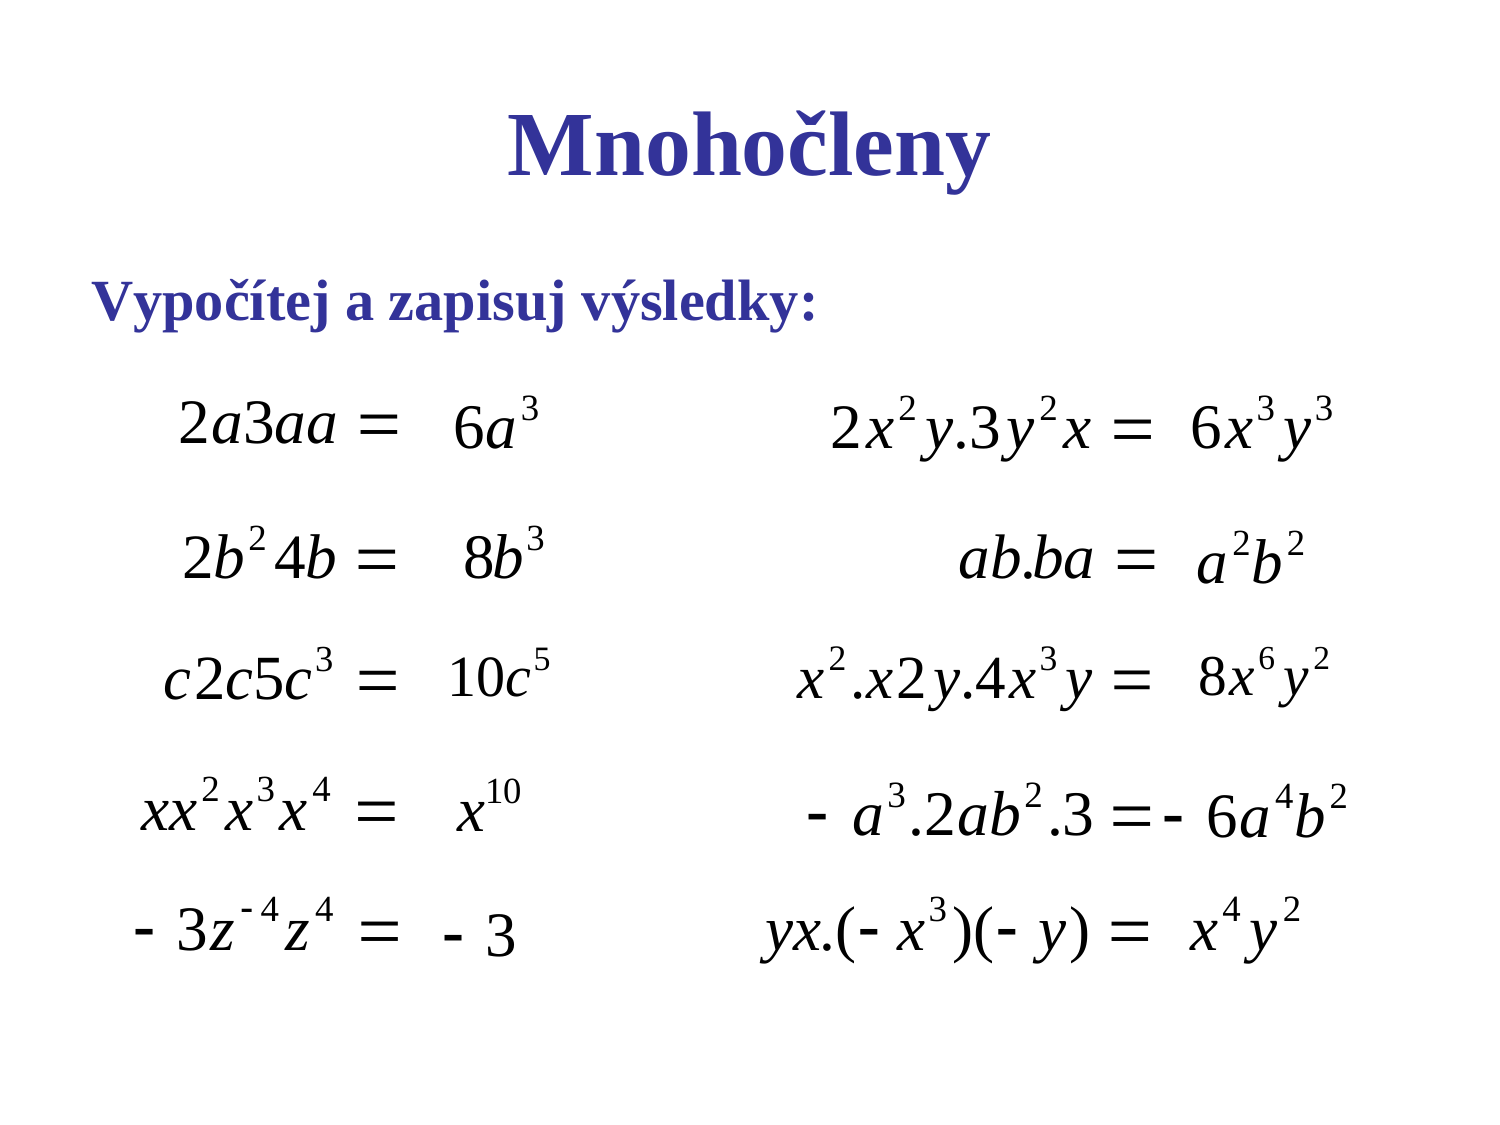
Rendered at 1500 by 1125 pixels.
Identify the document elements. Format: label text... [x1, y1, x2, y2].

chart [820, 380, 1154, 476]
text_box Vypočítej a zapisuj výsledky: [76, 245, 1211, 350]
chart [785, 631, 1152, 724]
chart [444, 763, 534, 848]
chart [444, 380, 550, 465]
chart [1192, 633, 1341, 720]
chart [169, 385, 402, 460]
chart [1177, 881, 1315, 977]
chart [128, 761, 398, 847]
chart [1181, 380, 1345, 476]
chart [155, 631, 396, 716]
chart [797, 766, 1152, 852]
chart [123, 881, 398, 966]
chart [750, 881, 1150, 977]
chart [456, 510, 557, 595]
chart [433, 898, 528, 973]
chart [1153, 768, 1358, 853]
chart [444, 633, 561, 712]
chart [173, 510, 400, 595]
chart [1187, 515, 1319, 600]
title Mnohočleny [75, 45, 1426, 233]
chart [949, 520, 1155, 595]
